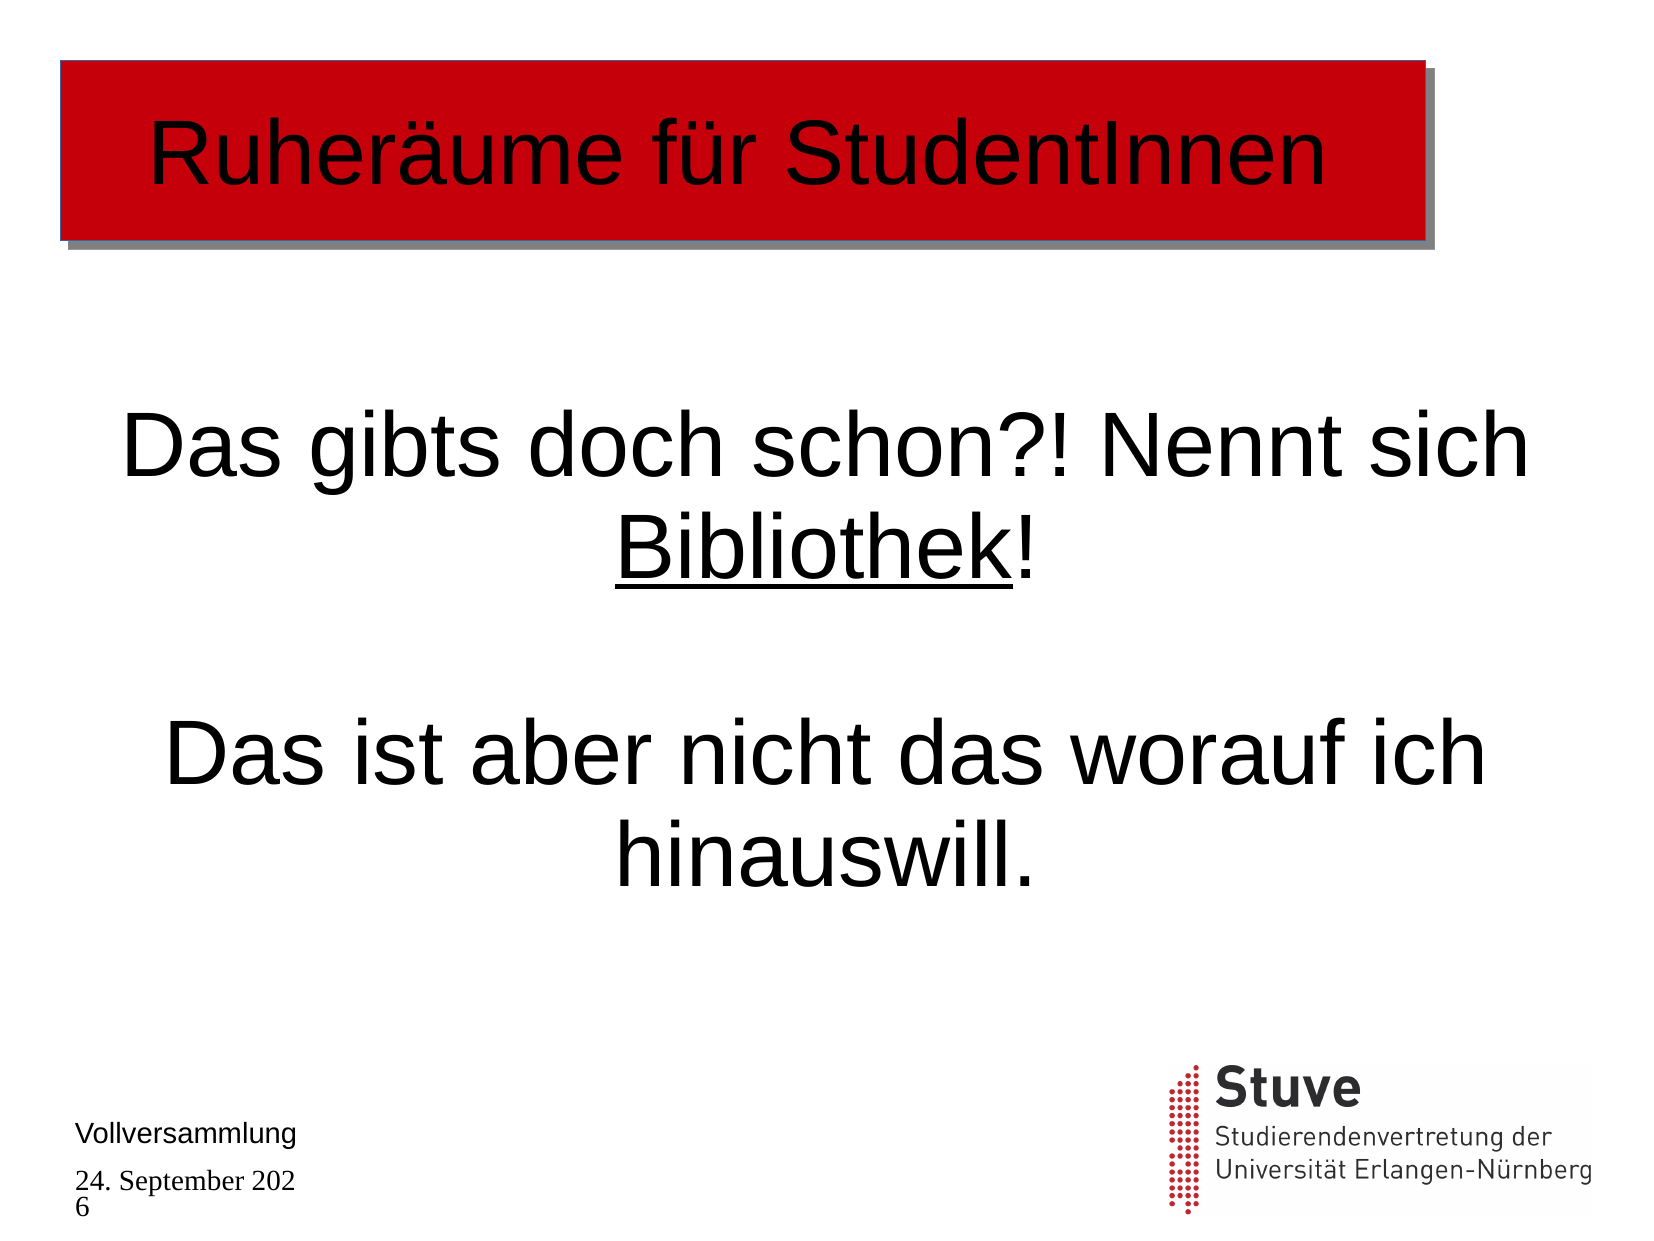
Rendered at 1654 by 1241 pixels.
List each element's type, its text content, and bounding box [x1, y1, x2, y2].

subtitle Das gibts doch schon?! Nennt sich Bibliothek! Das ist aber nicht das worauf ich hinauswill. [82, 290, 1571, 1010]
title Ruheräume für StudentInnen [45, 49, 1433, 257]
picture [1169, 1064, 1591, 1215]
